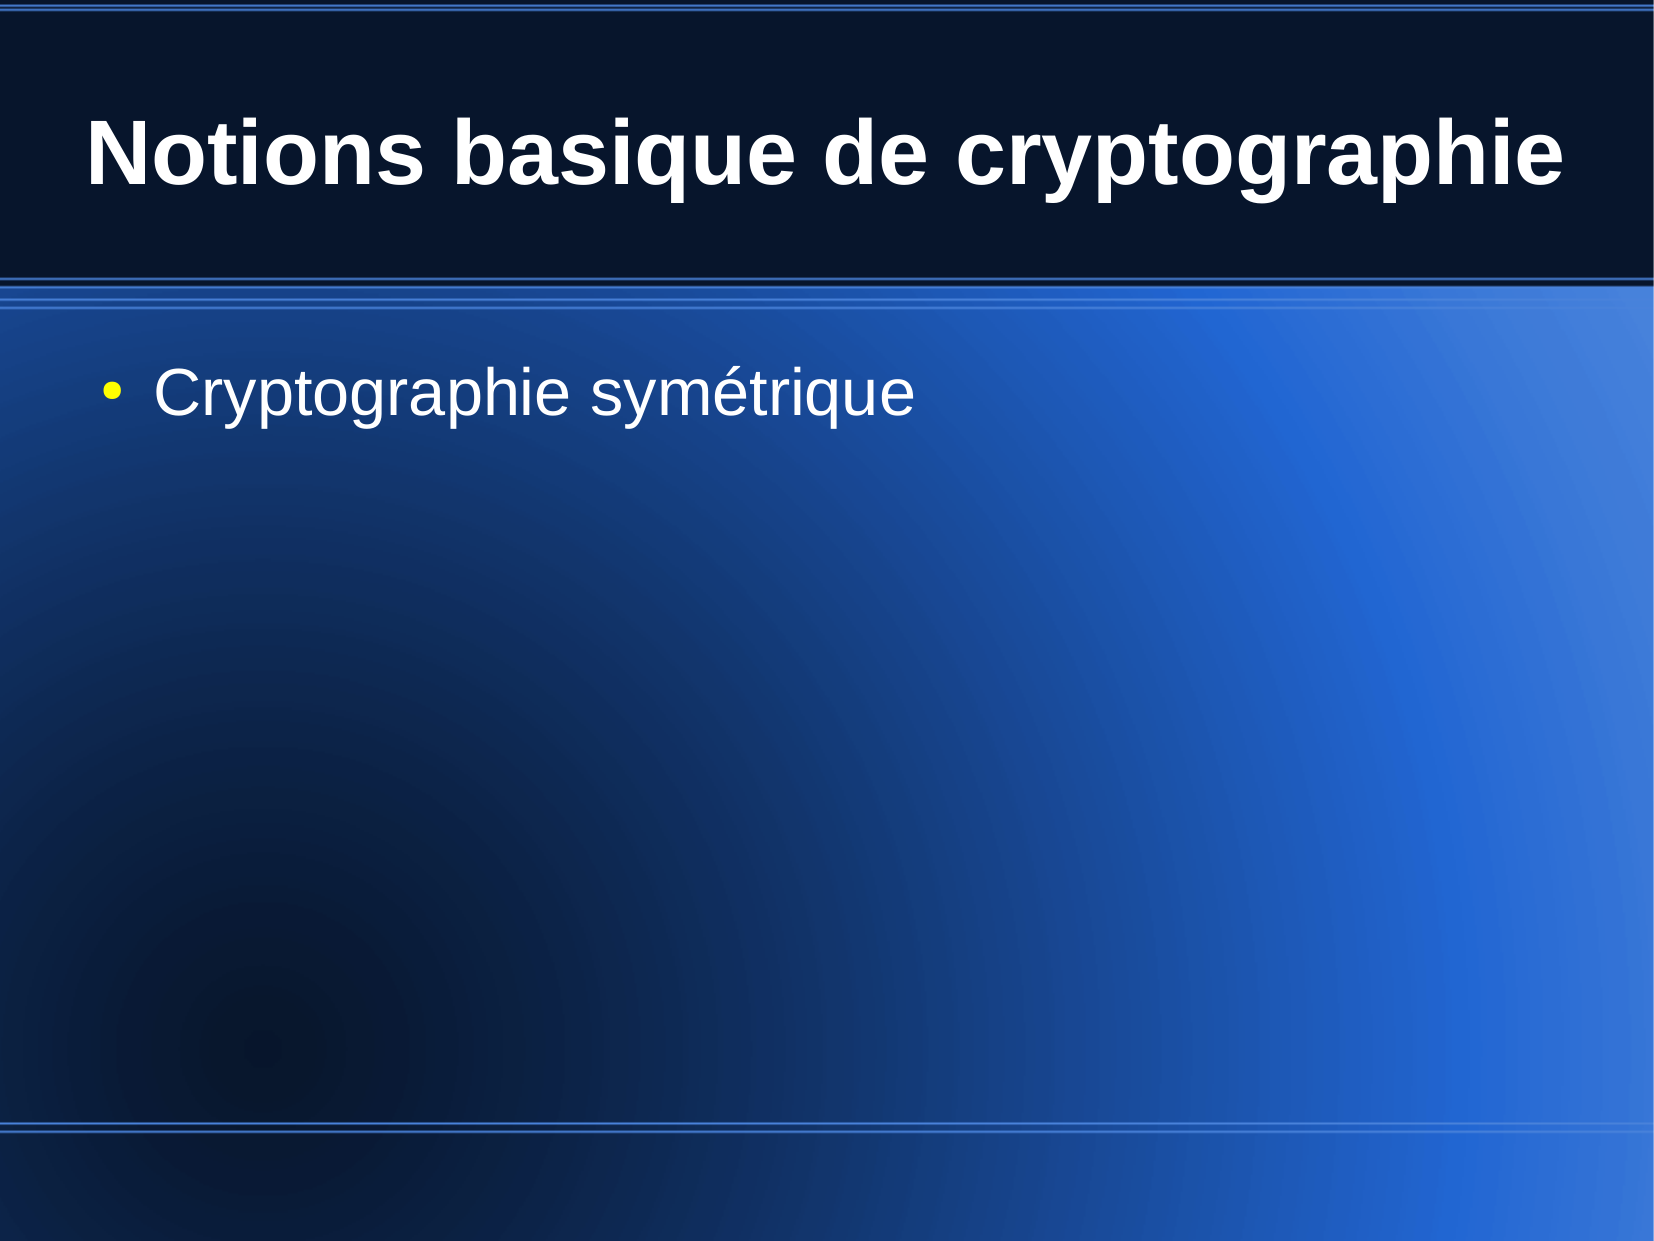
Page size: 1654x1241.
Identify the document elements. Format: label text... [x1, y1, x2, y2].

title Notions basique de cryptographie [82, 49, 1571, 257]
list Cryptographie symétrique [82, 355, 1571, 1075]
picture [0, 0, 1654, 1241]
